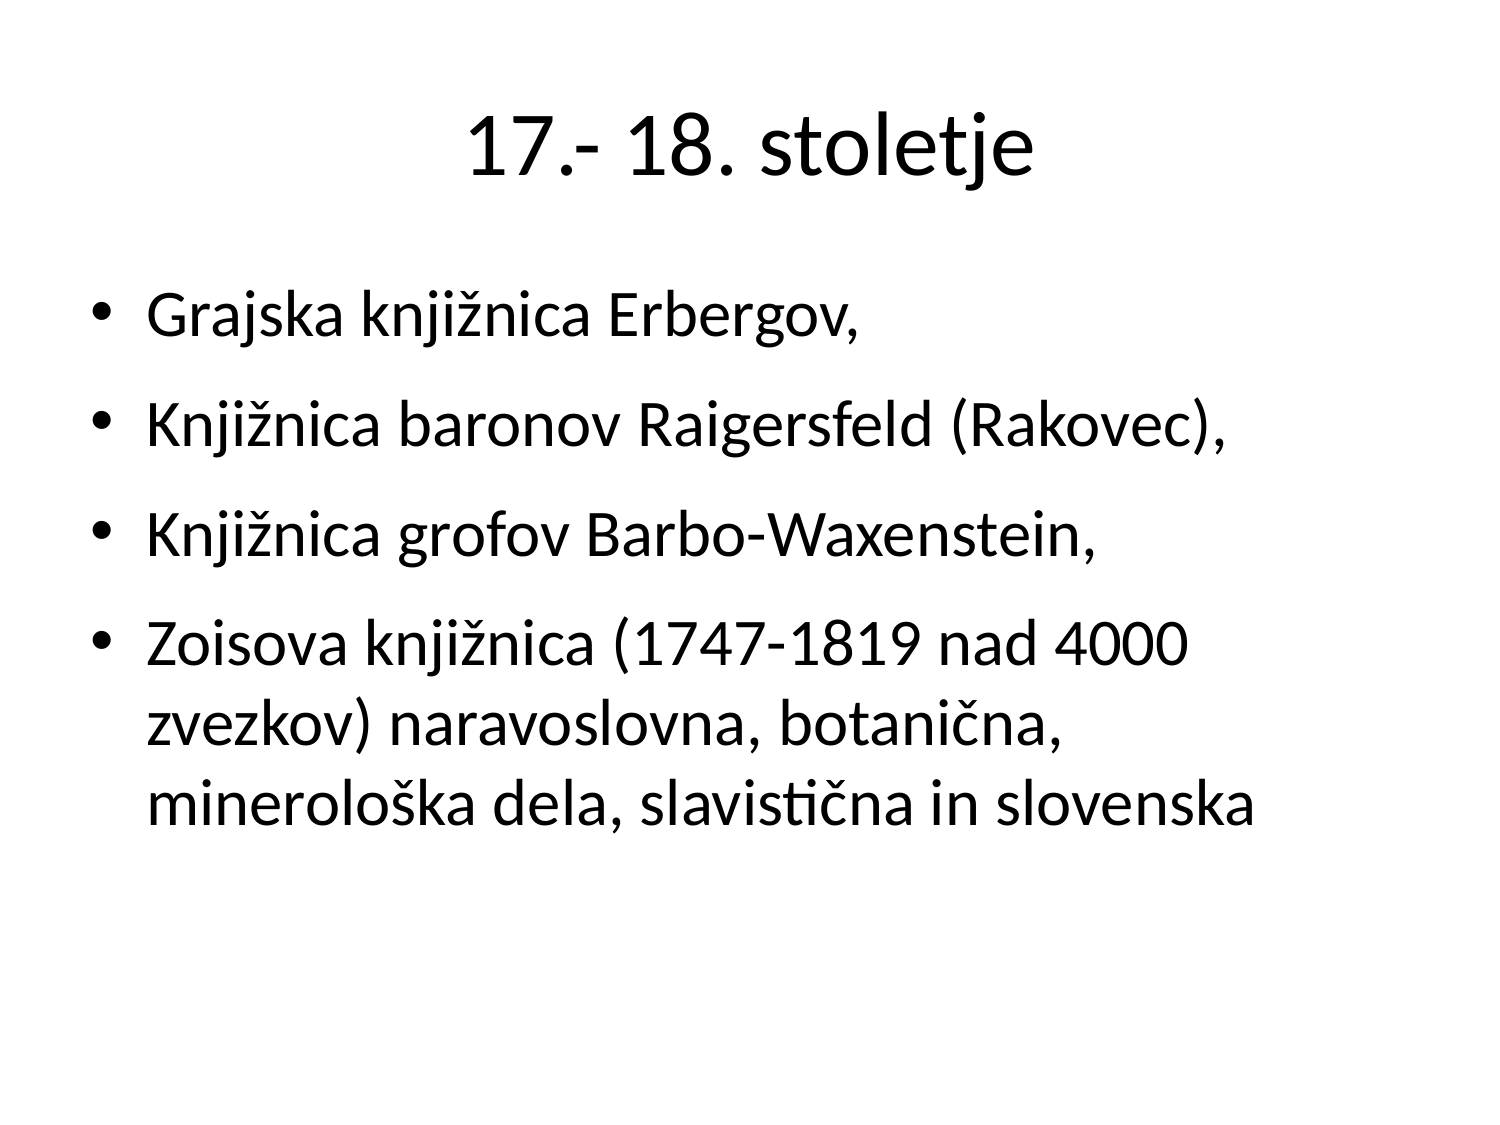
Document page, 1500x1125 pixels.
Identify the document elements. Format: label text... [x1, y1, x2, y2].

list Grajska knjižnica Erbergov, Knjižnica baronov Raigersfeld (Rakovec), Knjižnica grofov Barbo-Waxenstein, Zoisova knjižnica (1747-1819 nad 4000 zvezkov) naravoslovna, botanična, minerološka dela, slavistična in slovenska [75, 262, 1425, 1005]
title 17.- 18. stoletje [75, 45, 1425, 233]
